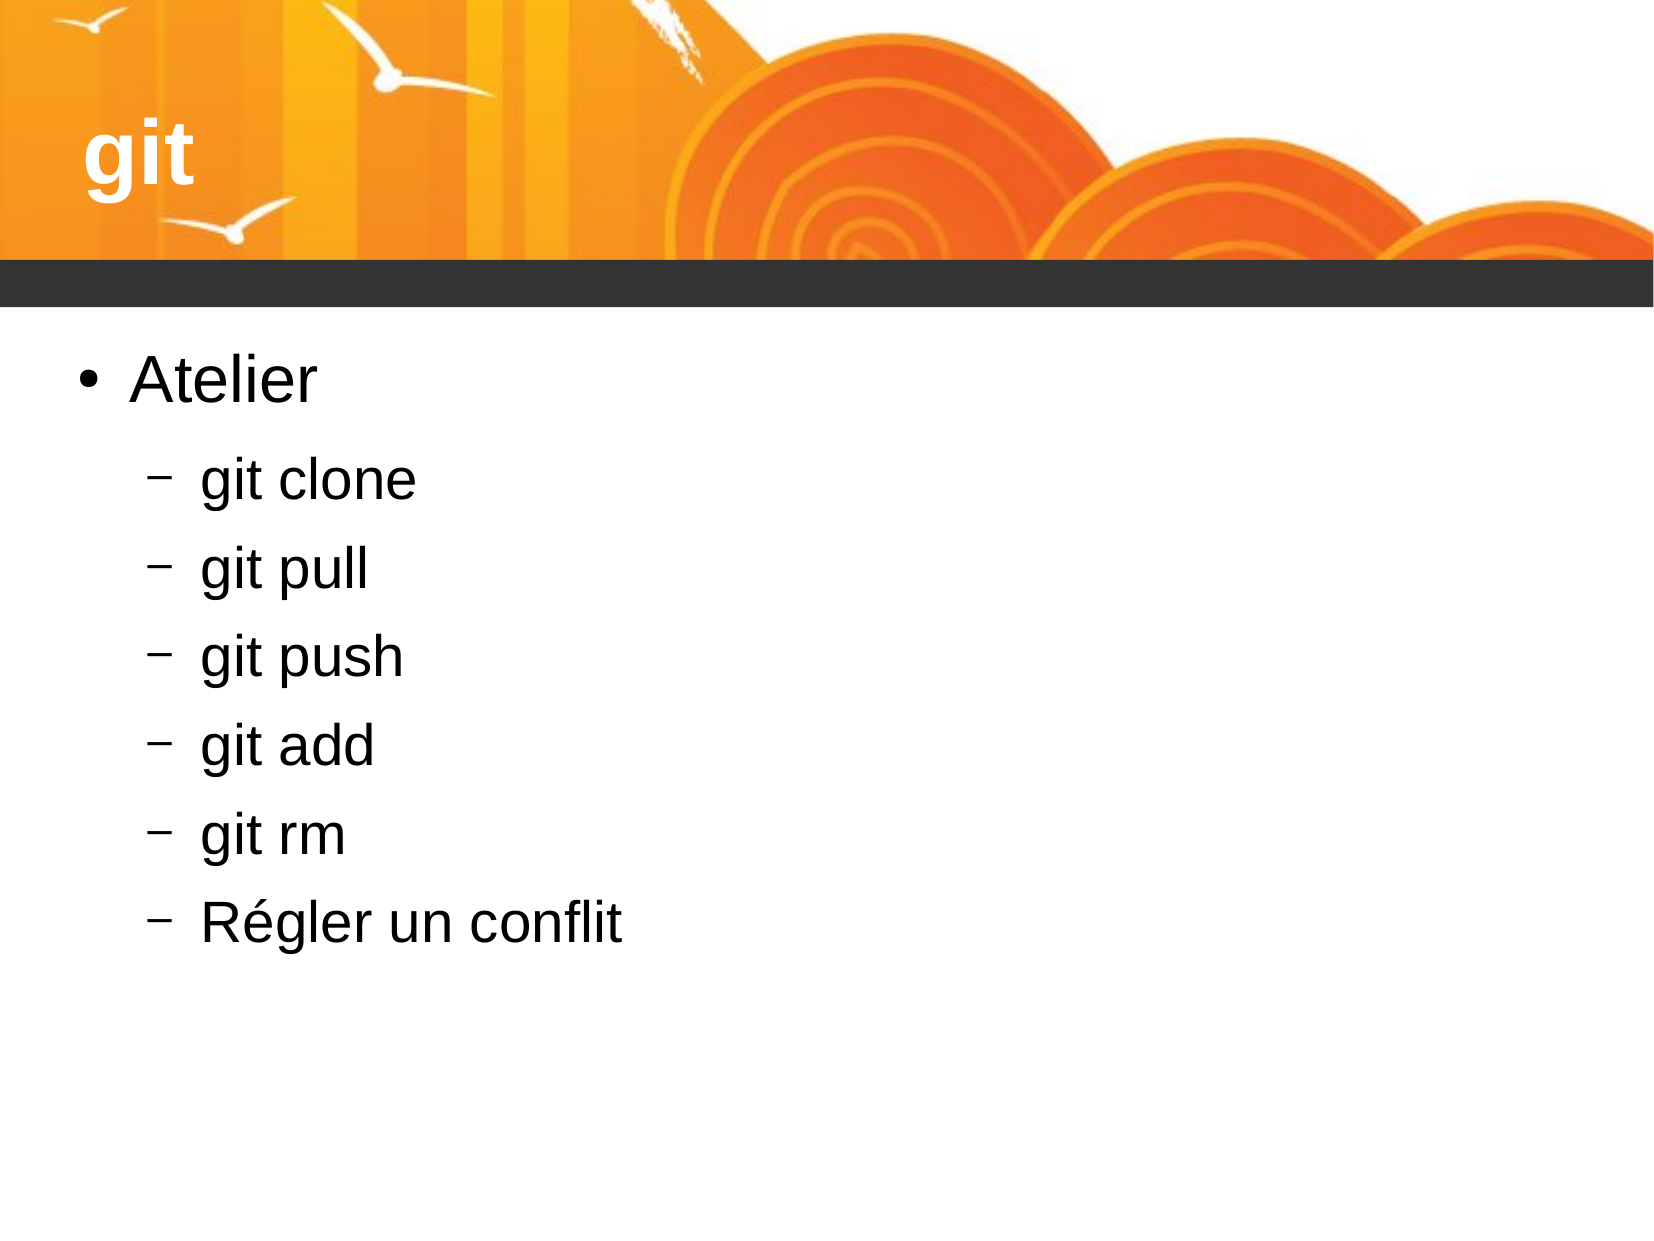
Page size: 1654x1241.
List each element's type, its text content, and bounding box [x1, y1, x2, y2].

list Atelier git clone git pull git push git add git rm Régler un conflit [59, 342, 1595, 1062]
title git [82, 49, 1571, 257]
